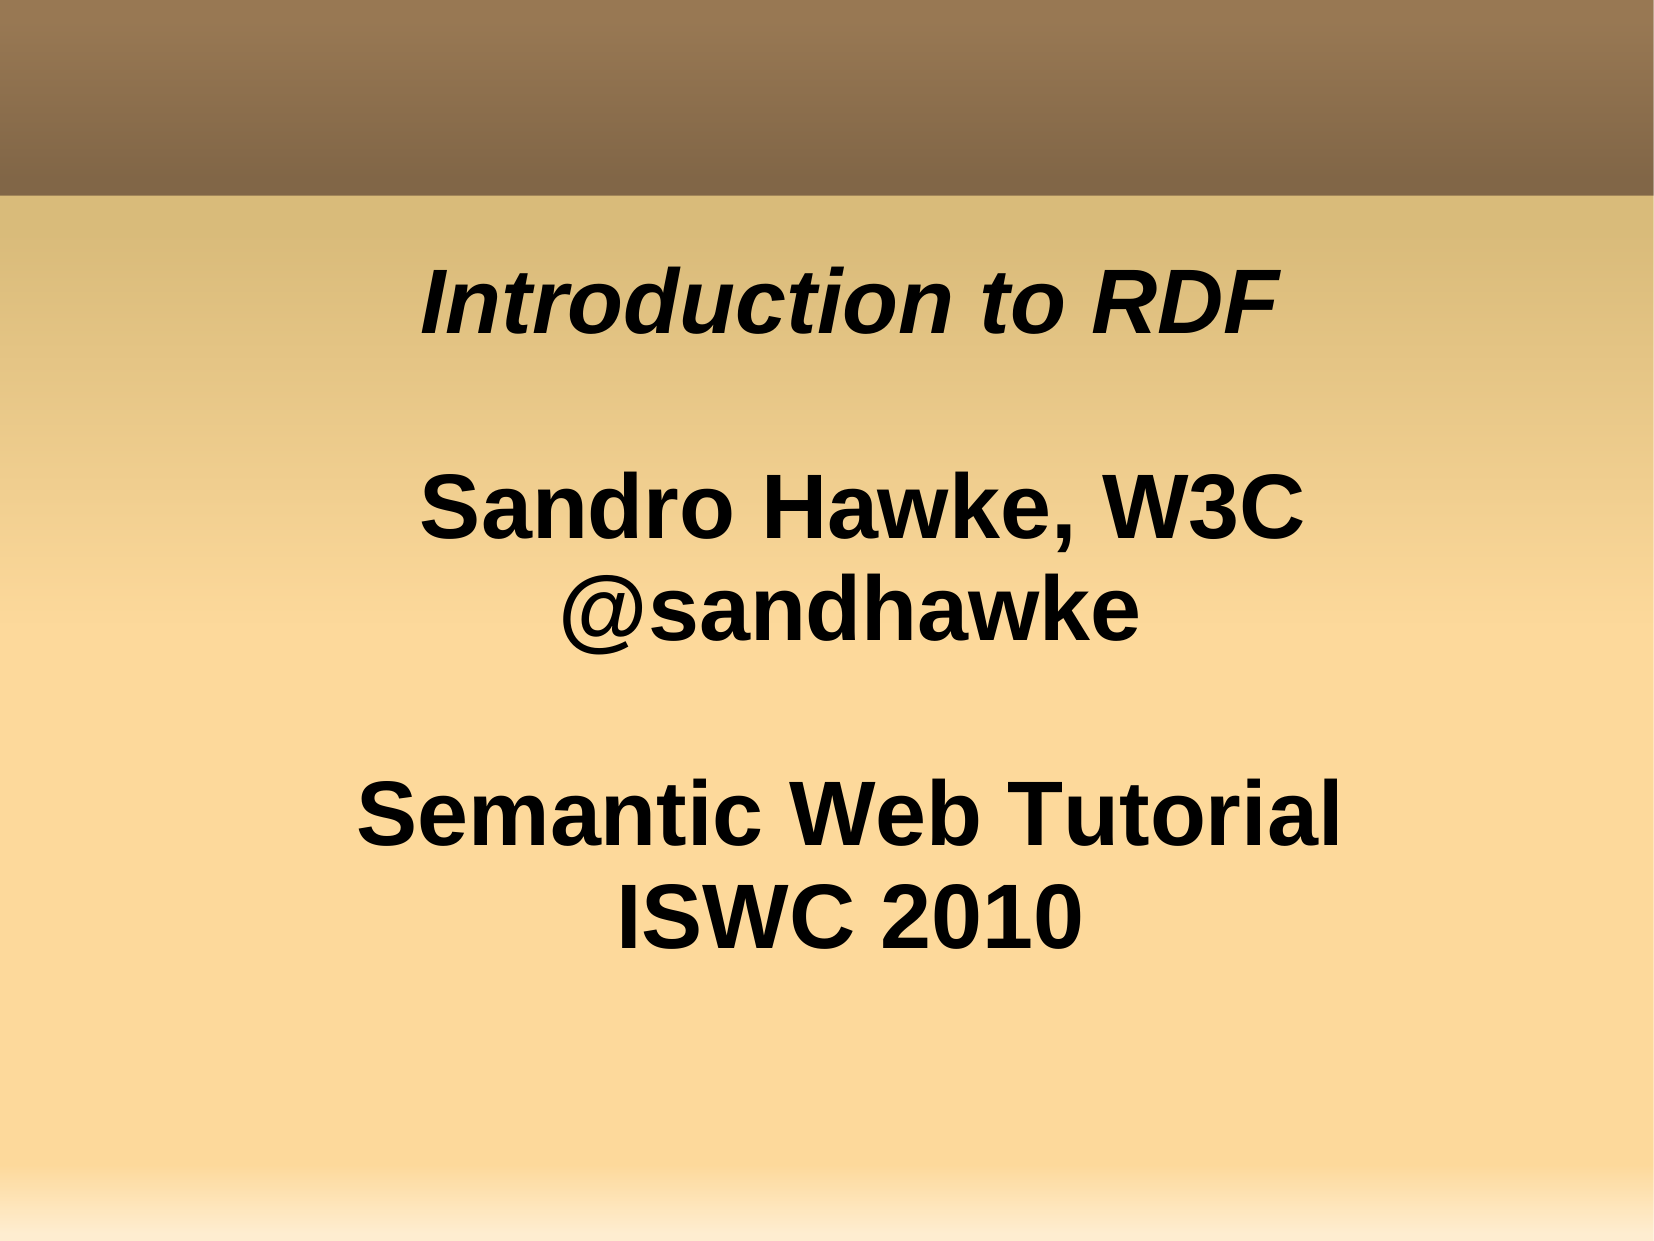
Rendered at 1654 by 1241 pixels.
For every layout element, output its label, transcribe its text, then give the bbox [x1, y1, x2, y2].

picture [0, 0, 1654, 1241]
title Introduction to RDF Sandro Hawke, W3C @sandhawke Semantic Web Tutorial ISWC 2010 [118, 147, 1584, 1241]
